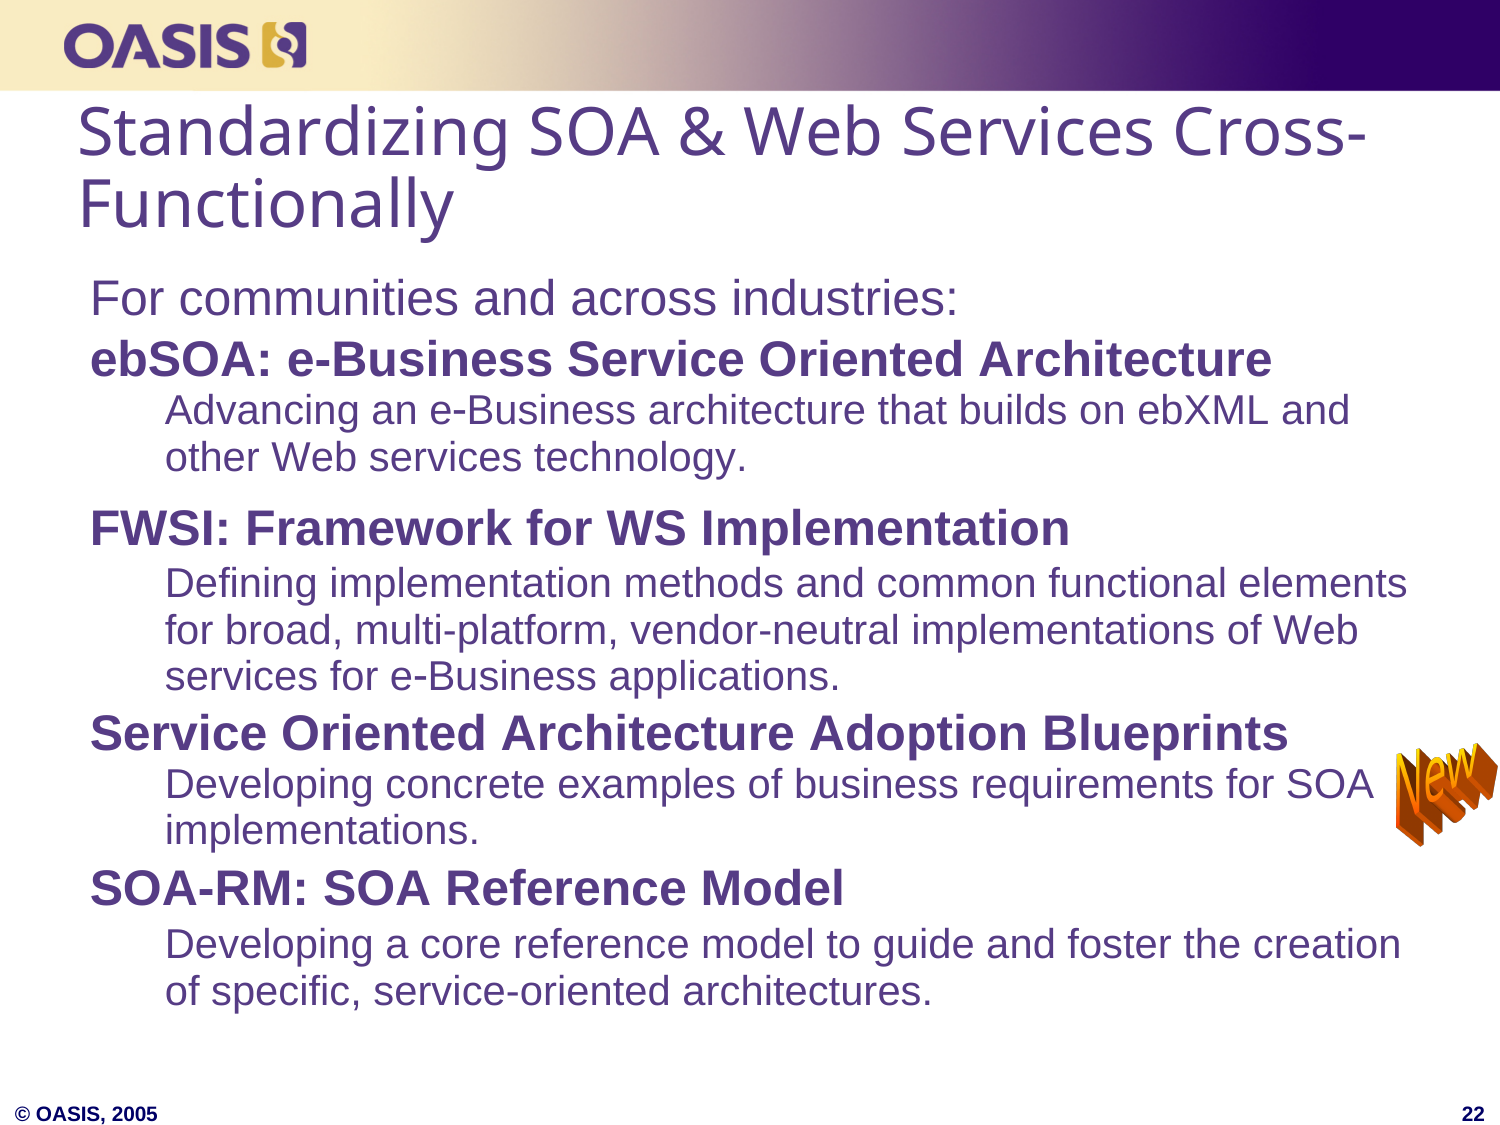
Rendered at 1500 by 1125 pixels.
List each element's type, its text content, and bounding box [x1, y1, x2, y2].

title Standardizing SOA & Web Services Cross-Functionally [62, 99, 1438, 250]
list For communities and across industries: ebSOA: e-Business Service Oriented Architecture Advancing an eBusiness architecture that builds on ebXML and other Web services technology. FWSI: Framework for WS Implementation Defining implementation methods and common functional elements for broad, multi-platform, vendor-neutral implementations of Web services for eBusiness applications. Service Oriented Architecture Adoption Blueprints Developing concrete examples of business requirements for SOA implementations. SOA-RM: SOA Reference Model Developing a core reference model to guide and foster the creation of specific, service-oriented architectures. [74, 262, 1463, 1088]
picture [0, 0, 1500, 1125]
